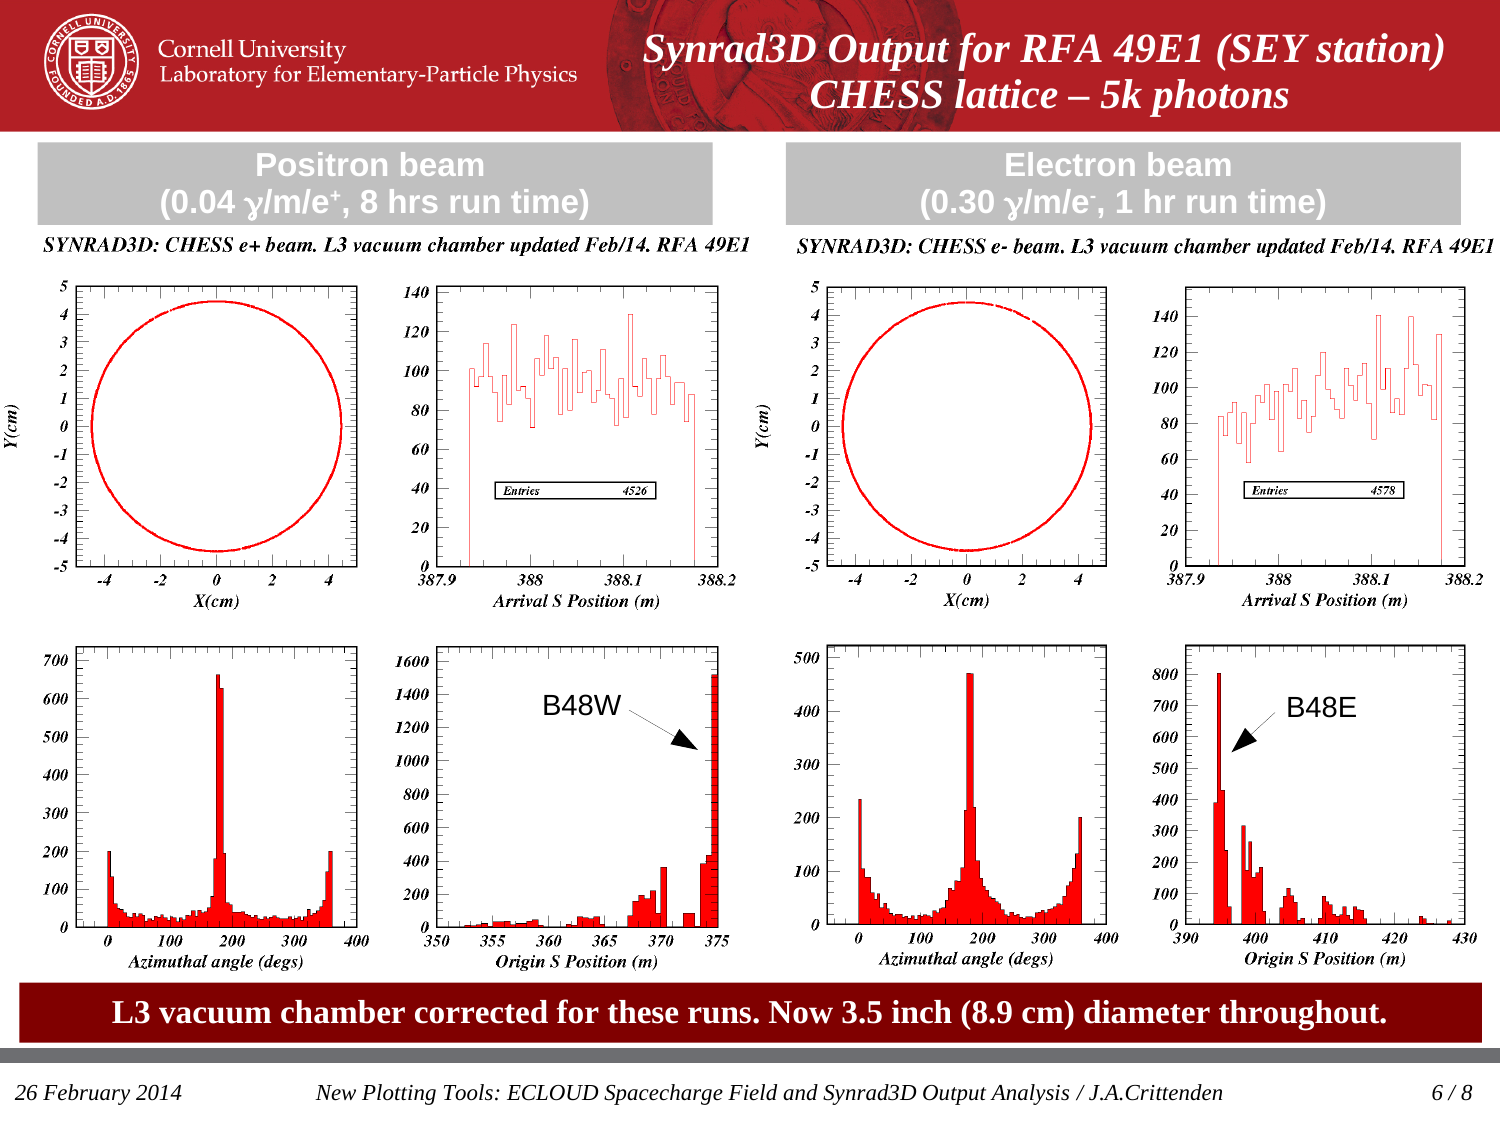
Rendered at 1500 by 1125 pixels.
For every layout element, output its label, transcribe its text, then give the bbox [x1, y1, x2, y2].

picture [0, 226, 1499, 977]
title Synrad3D Output for RFA 49E1 (SEY station) CHESS lattice – 5k photons [600, 7, 1500, 136]
text_box Electron beam (0.30 g/m/e-, 1 hr run time) [785, 142, 1461, 225]
text_box B48W [527, 681, 640, 730]
text_box Positron beam (0.04 g/m/e+, 8 hrs run time) [37, 142, 713, 225]
text_box L3 vacuum chamber corrected for these runs. Now 3.5 inch (8.9 cm) diameter throughout. [19, 982, 1482, 1043]
text_box B48E [1271, 684, 1384, 732]
picture [0, 0, 1500, 132]
